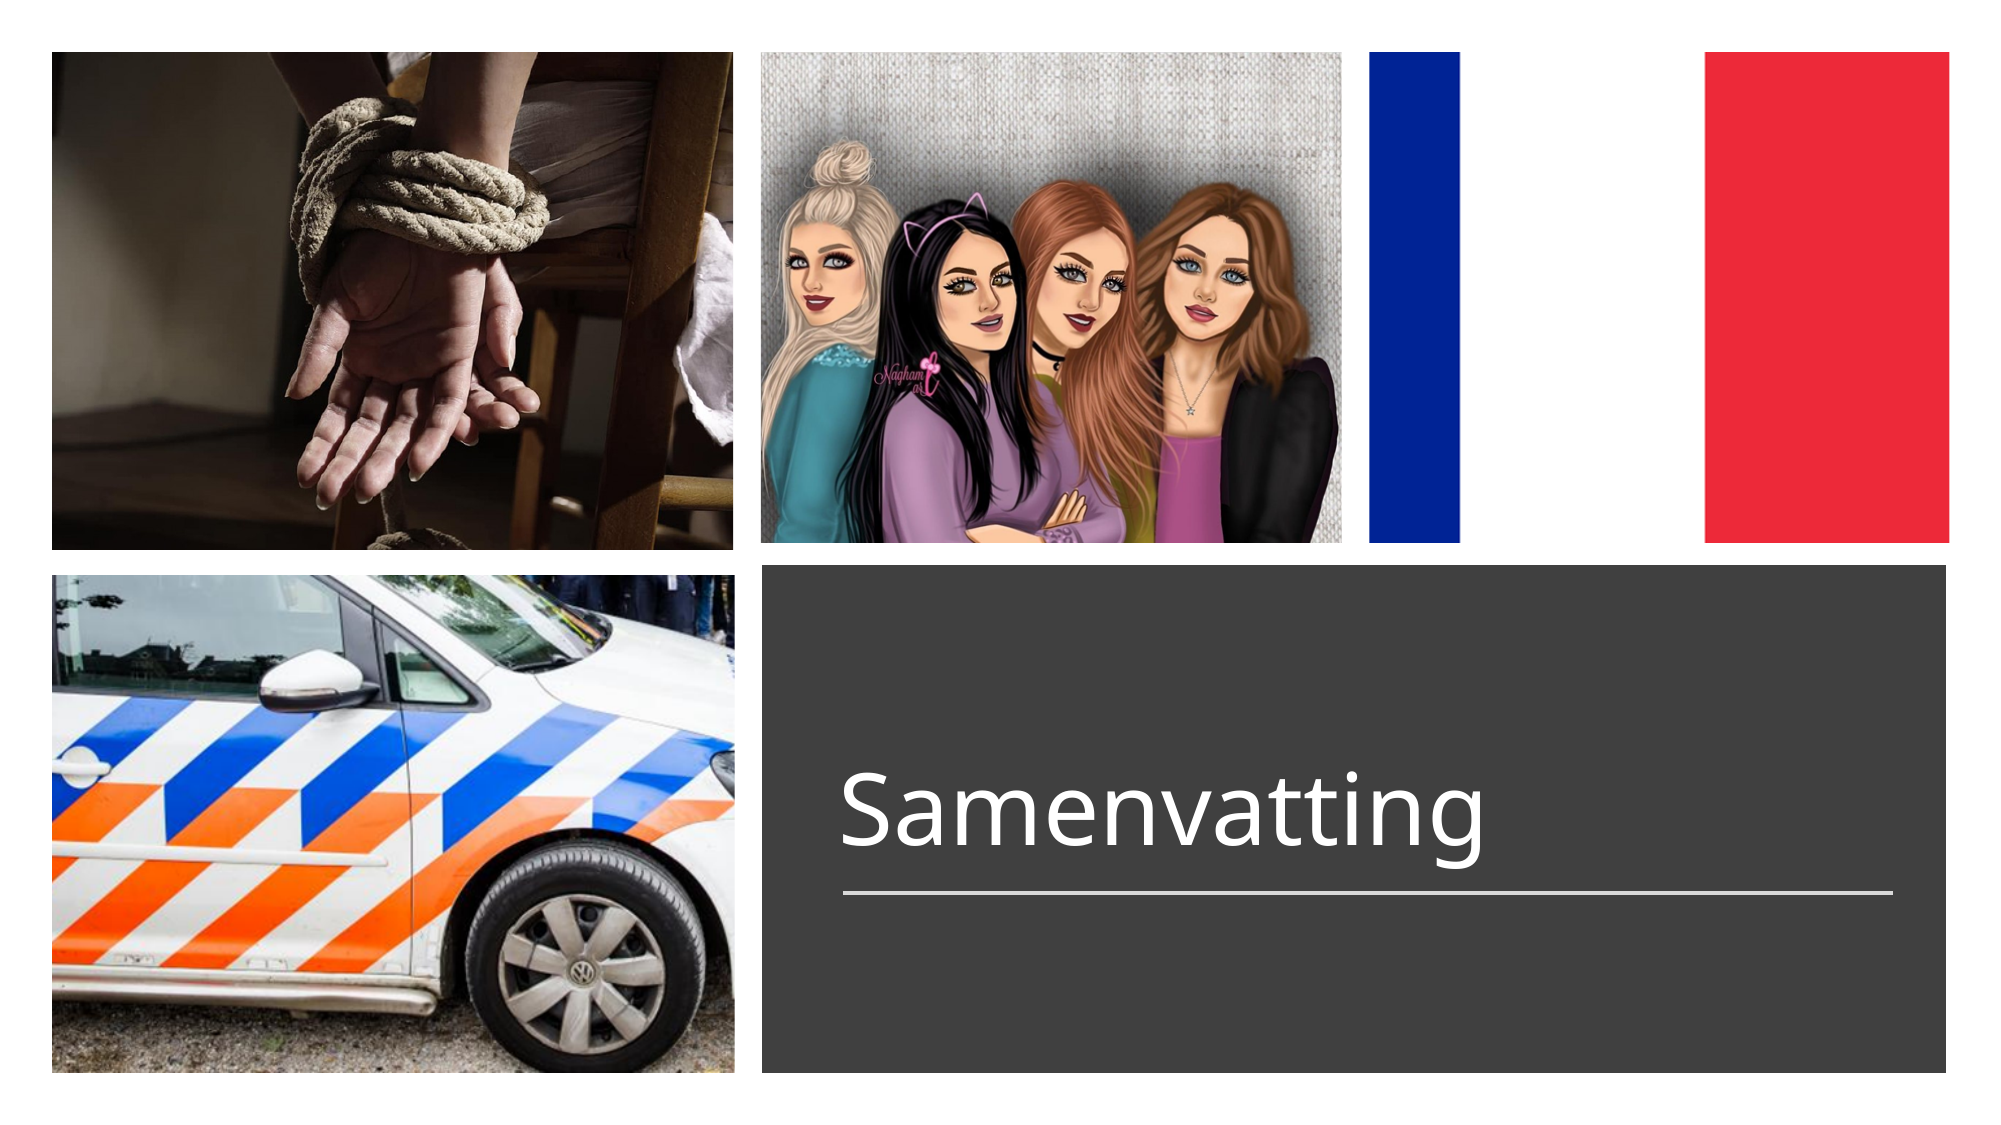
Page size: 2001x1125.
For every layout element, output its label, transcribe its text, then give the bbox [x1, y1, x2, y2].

picture [52, 575, 735, 1073]
text_box [772, 576, 1936, 1063]
picture [760, 52, 1342, 543]
picture [52, 52, 734, 550]
title Samenvatting [823, 625, 1885, 875]
picture [1369, 52, 1950, 543]
